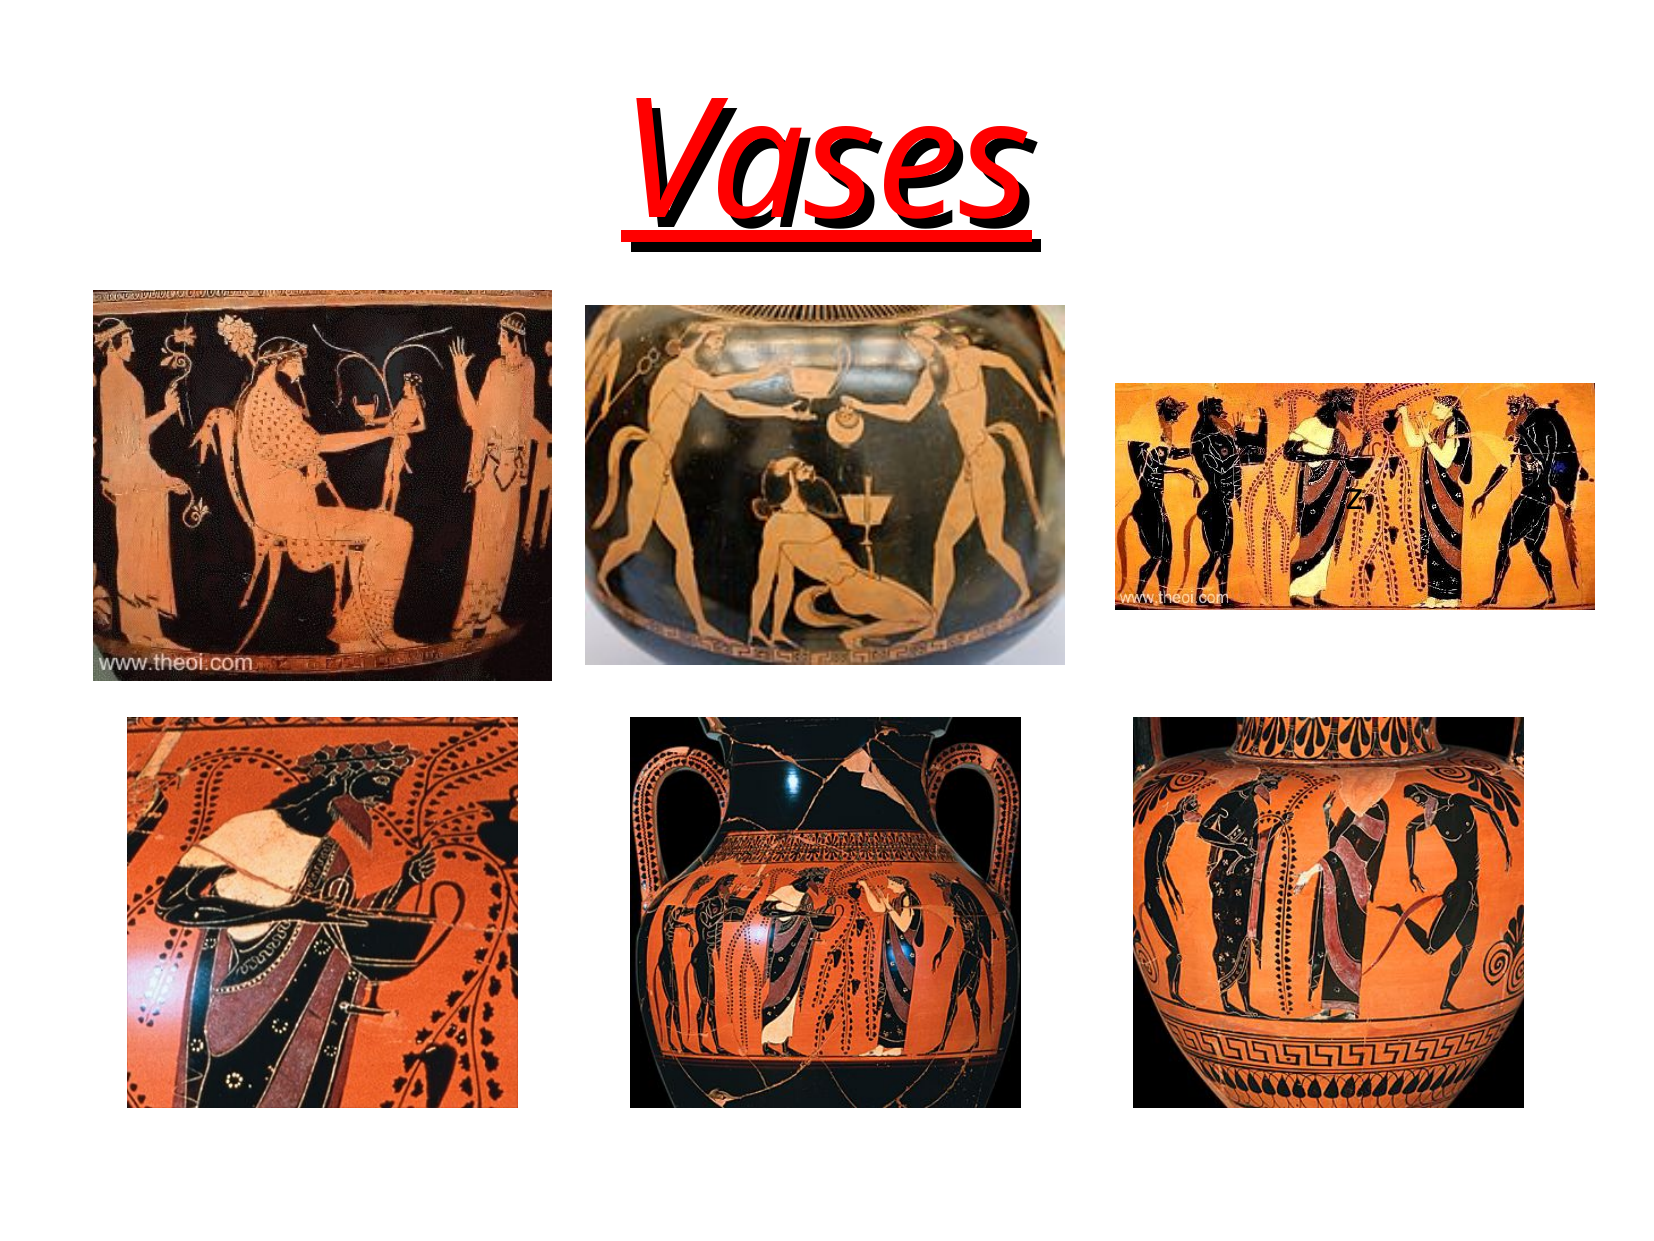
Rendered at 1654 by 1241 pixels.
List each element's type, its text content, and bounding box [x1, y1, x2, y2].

picture [1133, 717, 1524, 1109]
picture [1115, 383, 1595, 610]
picture [127, 717, 518, 1109]
picture [93, 290, 552, 681]
picture [585, 305, 1065, 665]
picture [630, 717, 1021, 1109]
title Vases [82, 52, 1571, 254]
